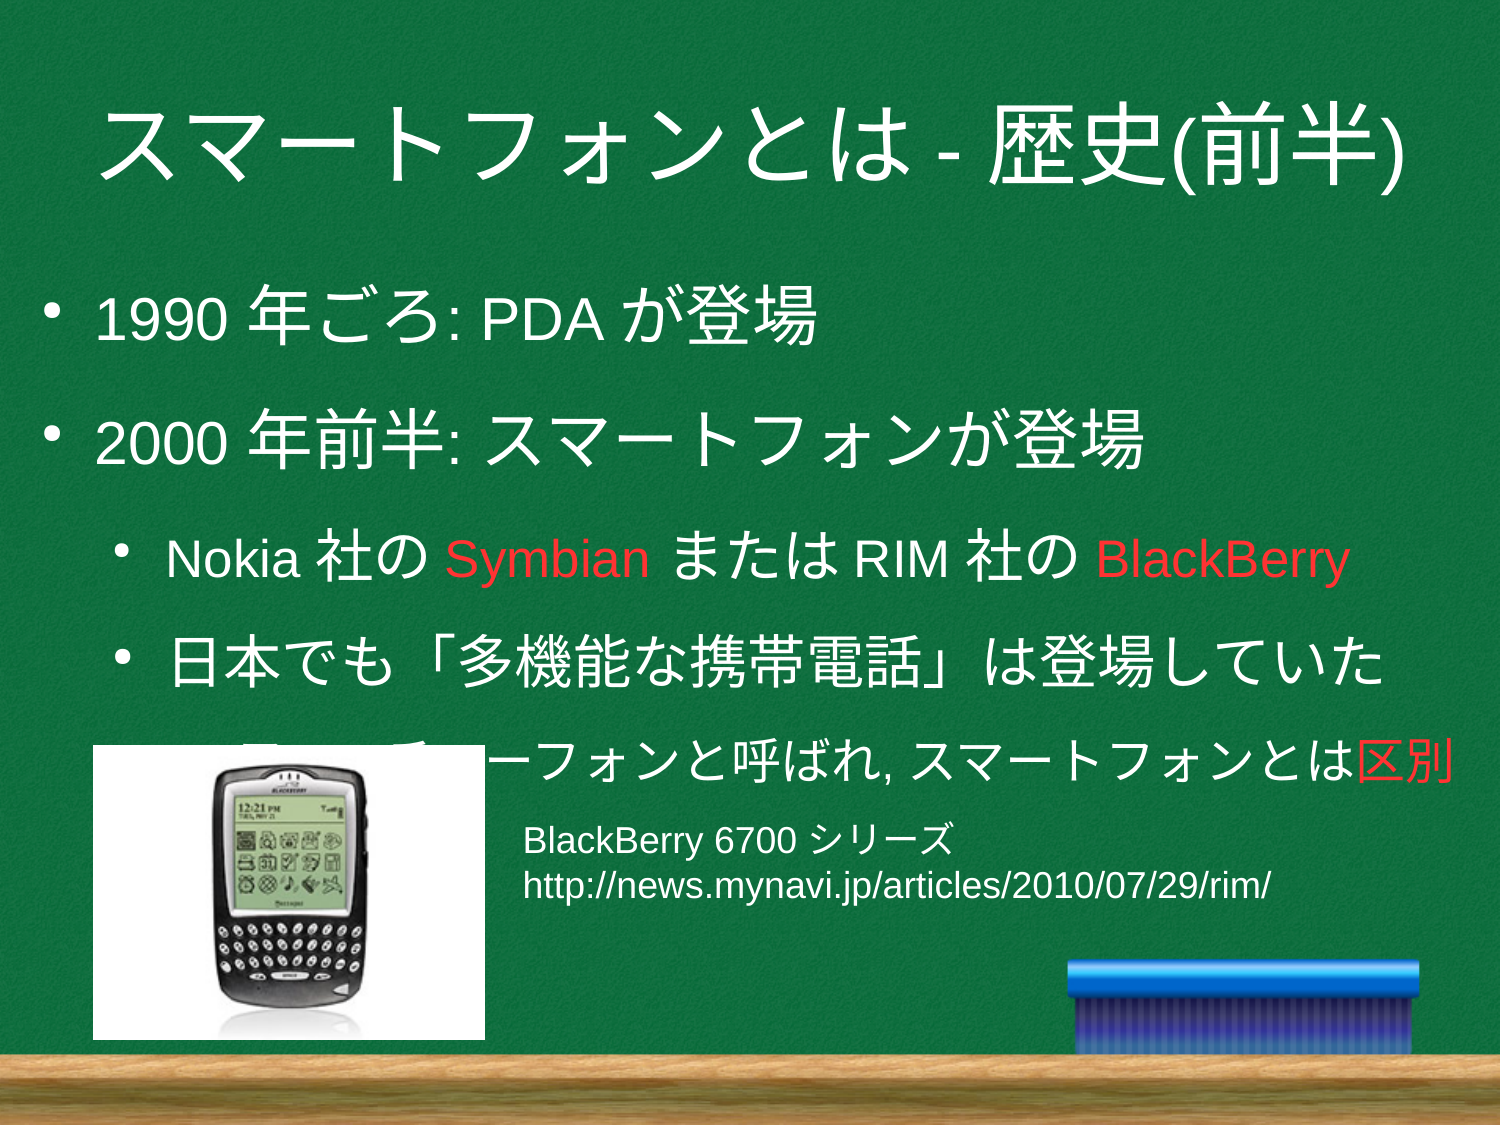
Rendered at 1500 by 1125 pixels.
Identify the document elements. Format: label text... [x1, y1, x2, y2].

list 1990 年ごろ: PDA が登場 2000 年前半: スマートフォンが登場 Nokia 社の Symbian または RIM 社の BlackBerry 日本でも「多機能な携帯電話」は登場していた フィーチャーフォンと呼ばれ, スマートフォンとは区別 [23, 263, 1465, 938]
title スマートフォンとは - 歴史(前半) [75, 44, 1425, 233]
text_box BlackBerry 6700 シリーズ http://news.mynavi.jp/articles/2010/07/29/rim/ [507, 803, 1287, 902]
picture [0, 0, 1500, 1125]
